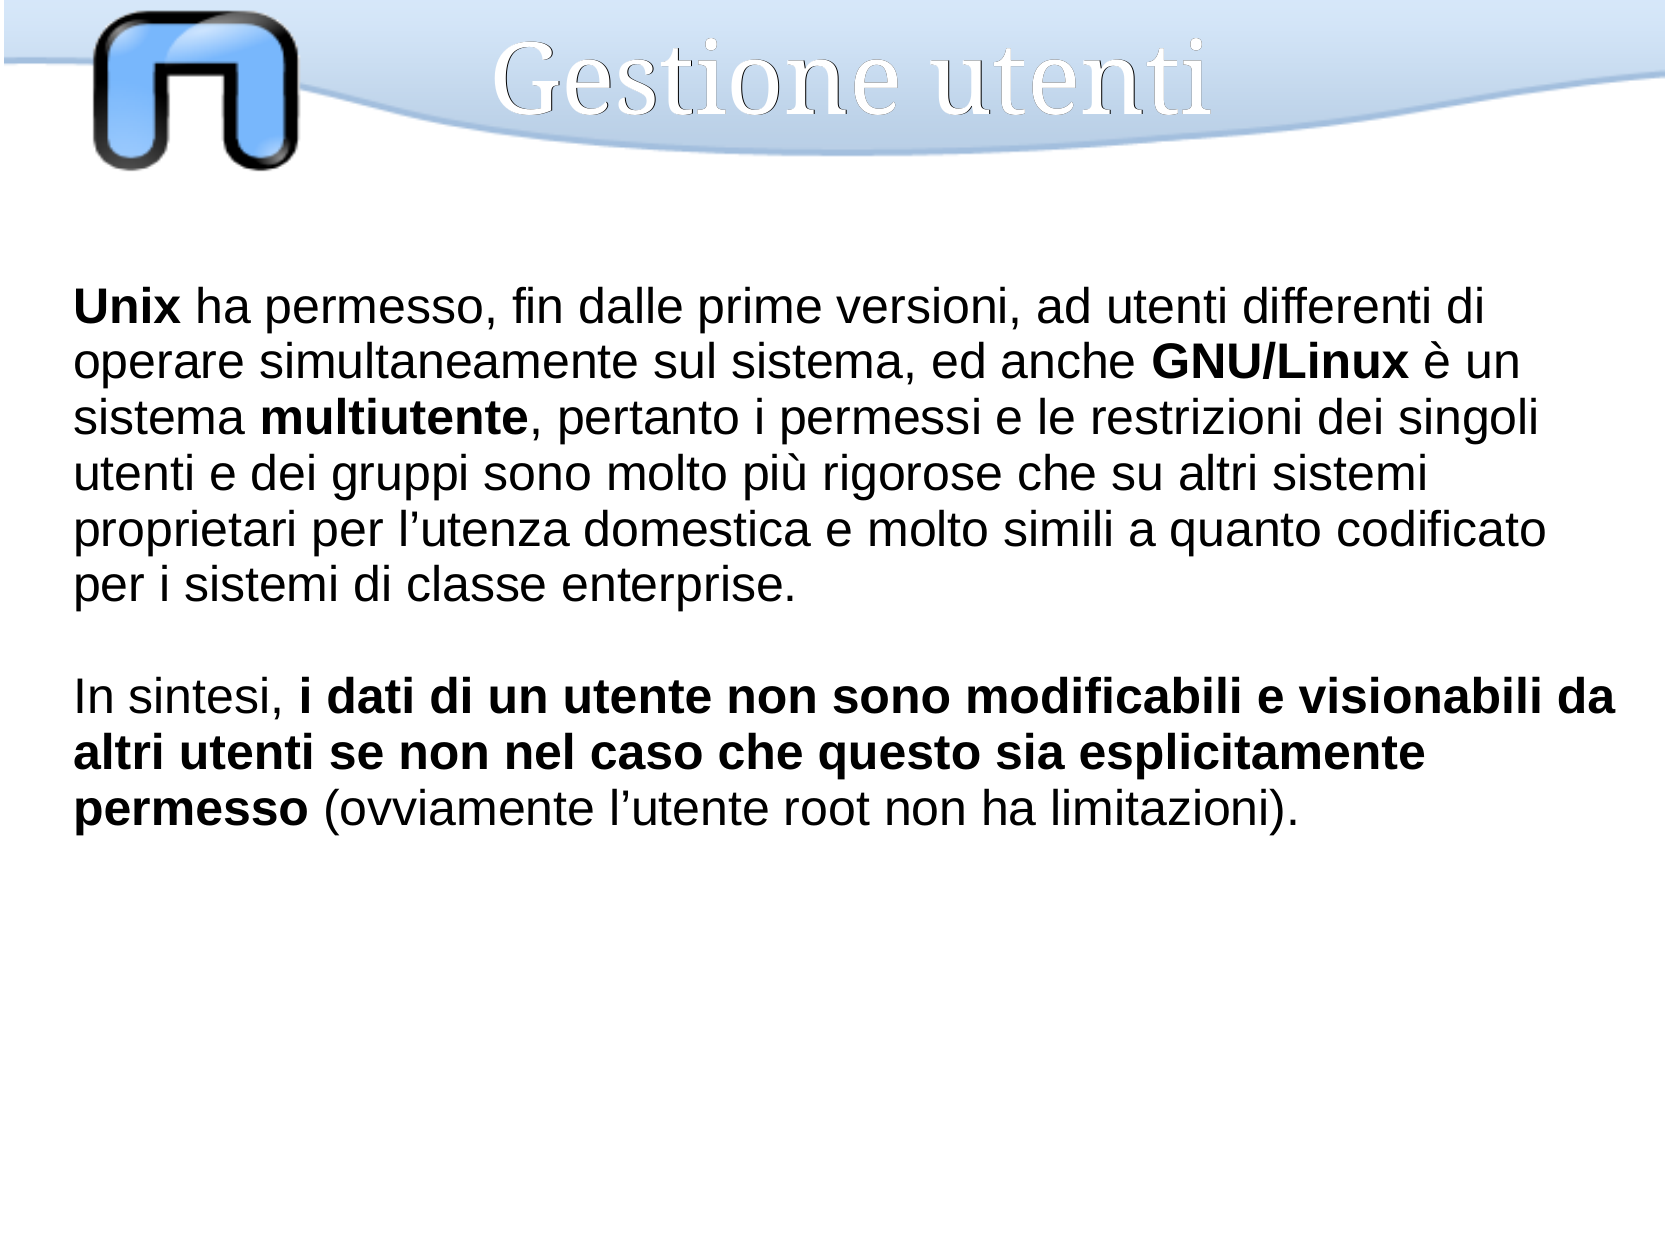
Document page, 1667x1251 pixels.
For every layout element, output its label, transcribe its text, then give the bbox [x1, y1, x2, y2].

list Unix ha permesso, fin dalle prime versioni, ad utenti differenti di operare simultaneamente sul sistema, ed anche GNU/Linux è un sistema multiutente, pertanto i permessi e le restrizioni dei singoli utenti e dei gruppi sono molto più rigorose che su altri sistemi proprietari per l’utenza domestica e molto simili a quanto codificato per i sistemi di classe enterprise. In sintesi, i dati di un utente non sono modificabili e visionabili da altri utenti se non nel caso che questo sia esplicitamente permesso (ovviamente l’utente root non ha limitazioni). [66, 271, 1636, 1204]
text_box Gestione utenti [475, 0, 1667, 237]
picture [0, 0, 1667, 1251]
